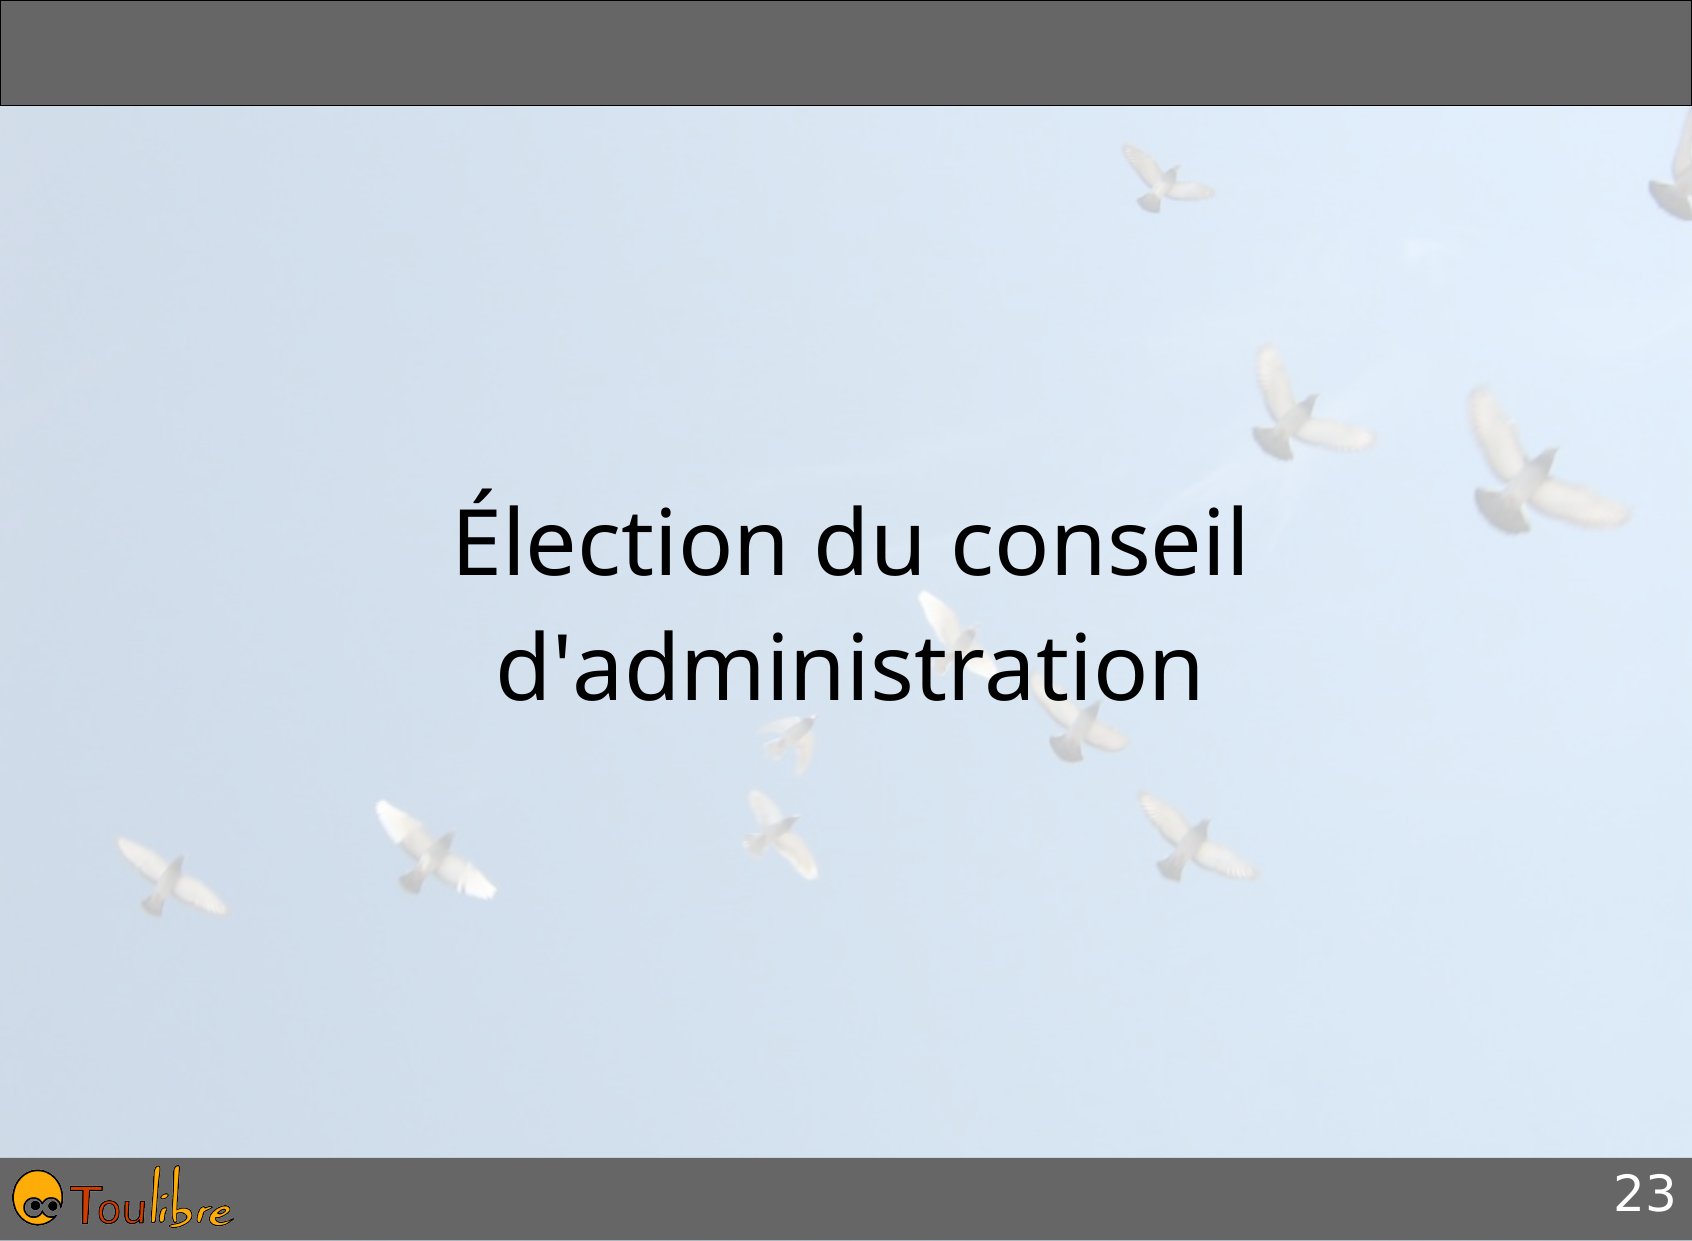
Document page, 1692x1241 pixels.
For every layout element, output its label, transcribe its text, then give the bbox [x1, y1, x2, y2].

title Élection du conseil d'administration [89, 495, 1613, 710]
picture [12, 1165, 234, 1228]
